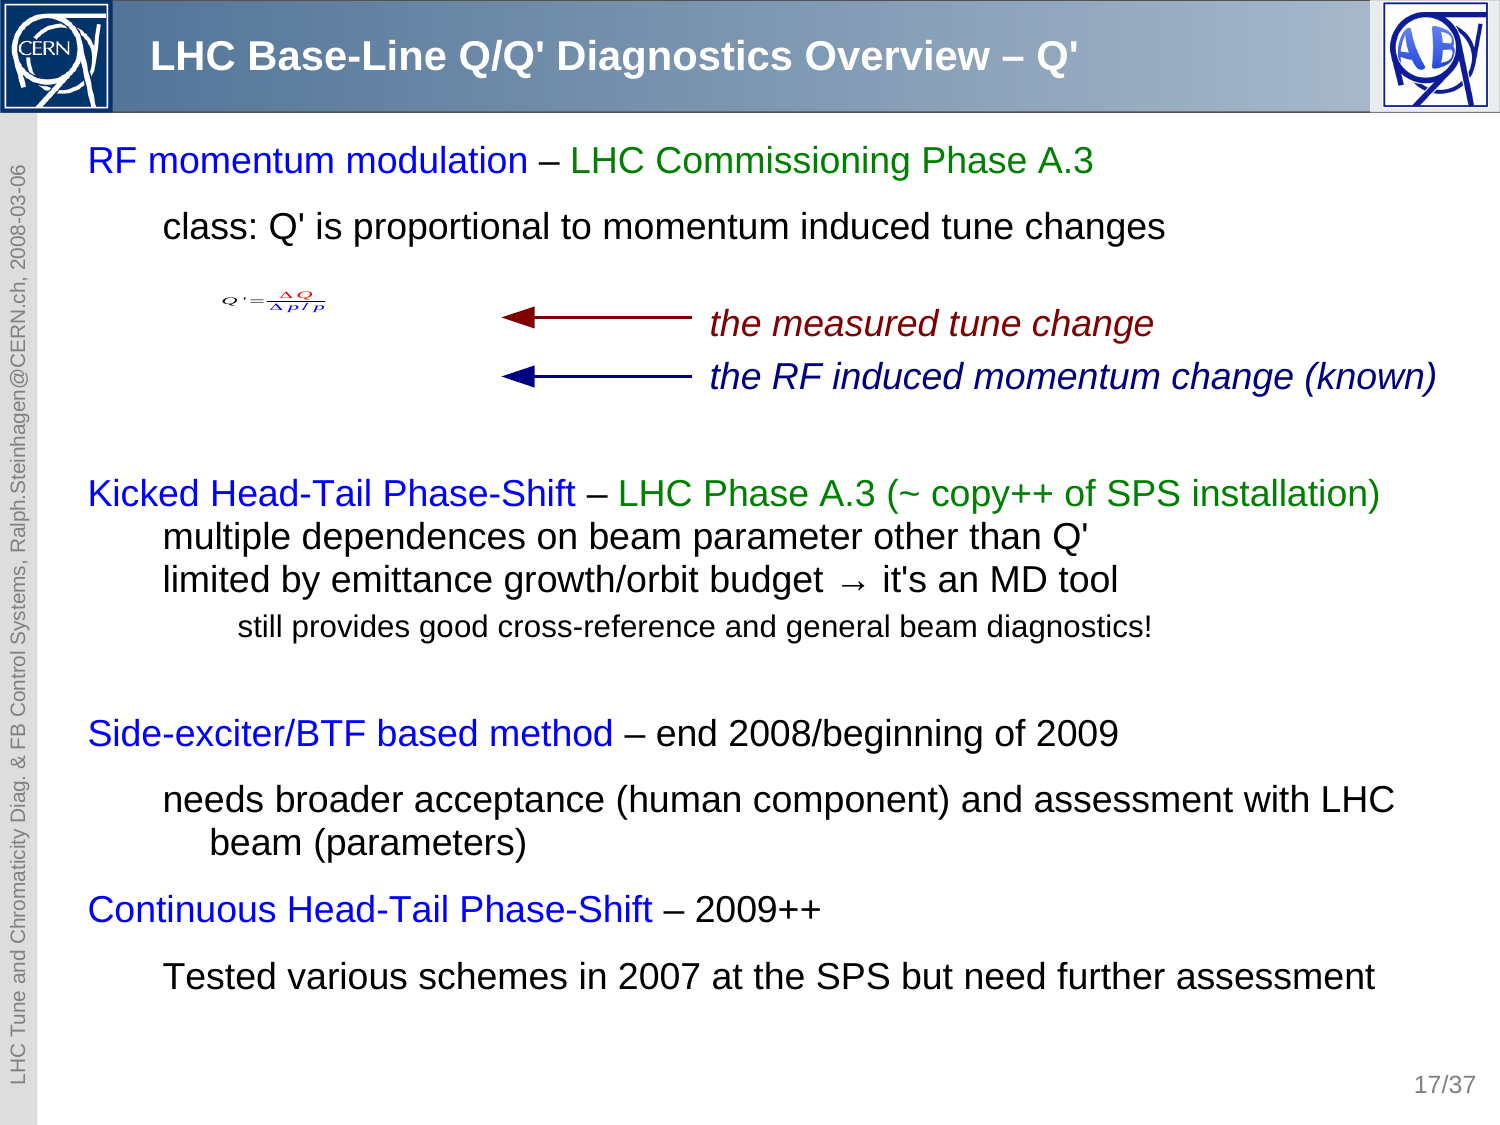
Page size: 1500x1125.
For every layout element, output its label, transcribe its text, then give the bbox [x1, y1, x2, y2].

chart [215, 289, 484, 408]
picture [0, 0, 113, 113]
text_box the RF induced momentum change (known) [694, 347, 1453, 411]
list RF momentum modulation – LHC Commissioning Phase A.3 class: Q' is proportional to momentum induced tune changes Kicked Head-Tail Phase-Shift – LHC Phase A.3 (~ copy++ of SPS installation) multiple dependences on beam parameter other than Q' limited by emittance growth/orbit budget → it's an MD tool still provides good cross-reference and general beam diagnostics! Side-exciter/BTF based method – end 2008/beginning of 2009 needs broader acceptance (human component) and assessment with LHC beam (parameters) Continuous Head-Tail Phase-Shift – 2009++ Tested various schemes in 2007 at the SPS but need further assessment [87, 137, 1438, 1040]
picture [1382, 1, 1489, 108]
text_box the measured tune change [694, 294, 1170, 347]
title LHC Base-Line Q/Q' Diagnostics Overview – Q' [150, 7, 1201, 106]
